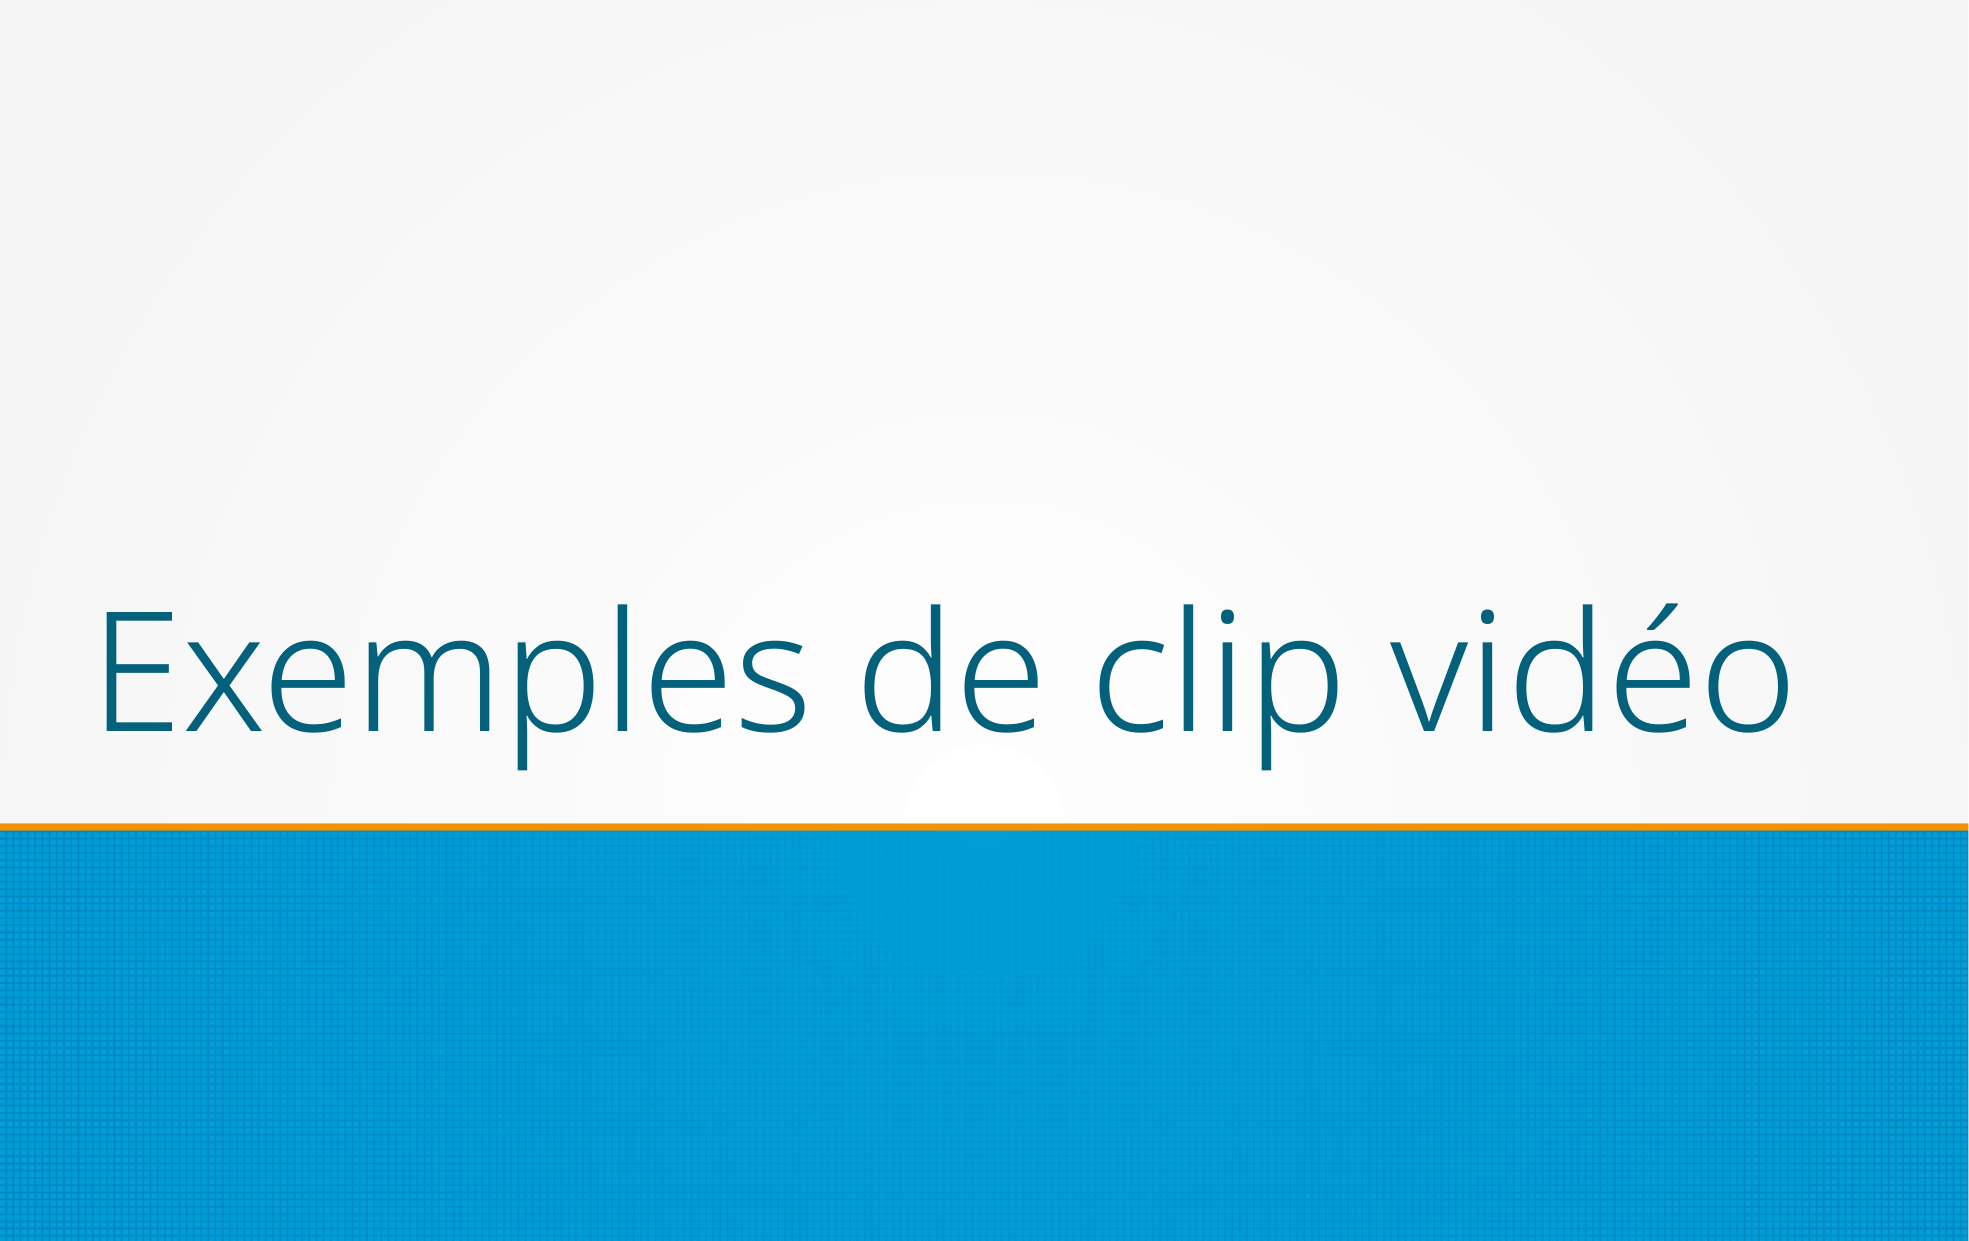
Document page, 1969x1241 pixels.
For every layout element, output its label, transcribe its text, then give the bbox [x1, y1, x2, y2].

title Exemples de clip vidéo [90, 49, 1862, 781]
picture [0, 0, 1969, 830]
